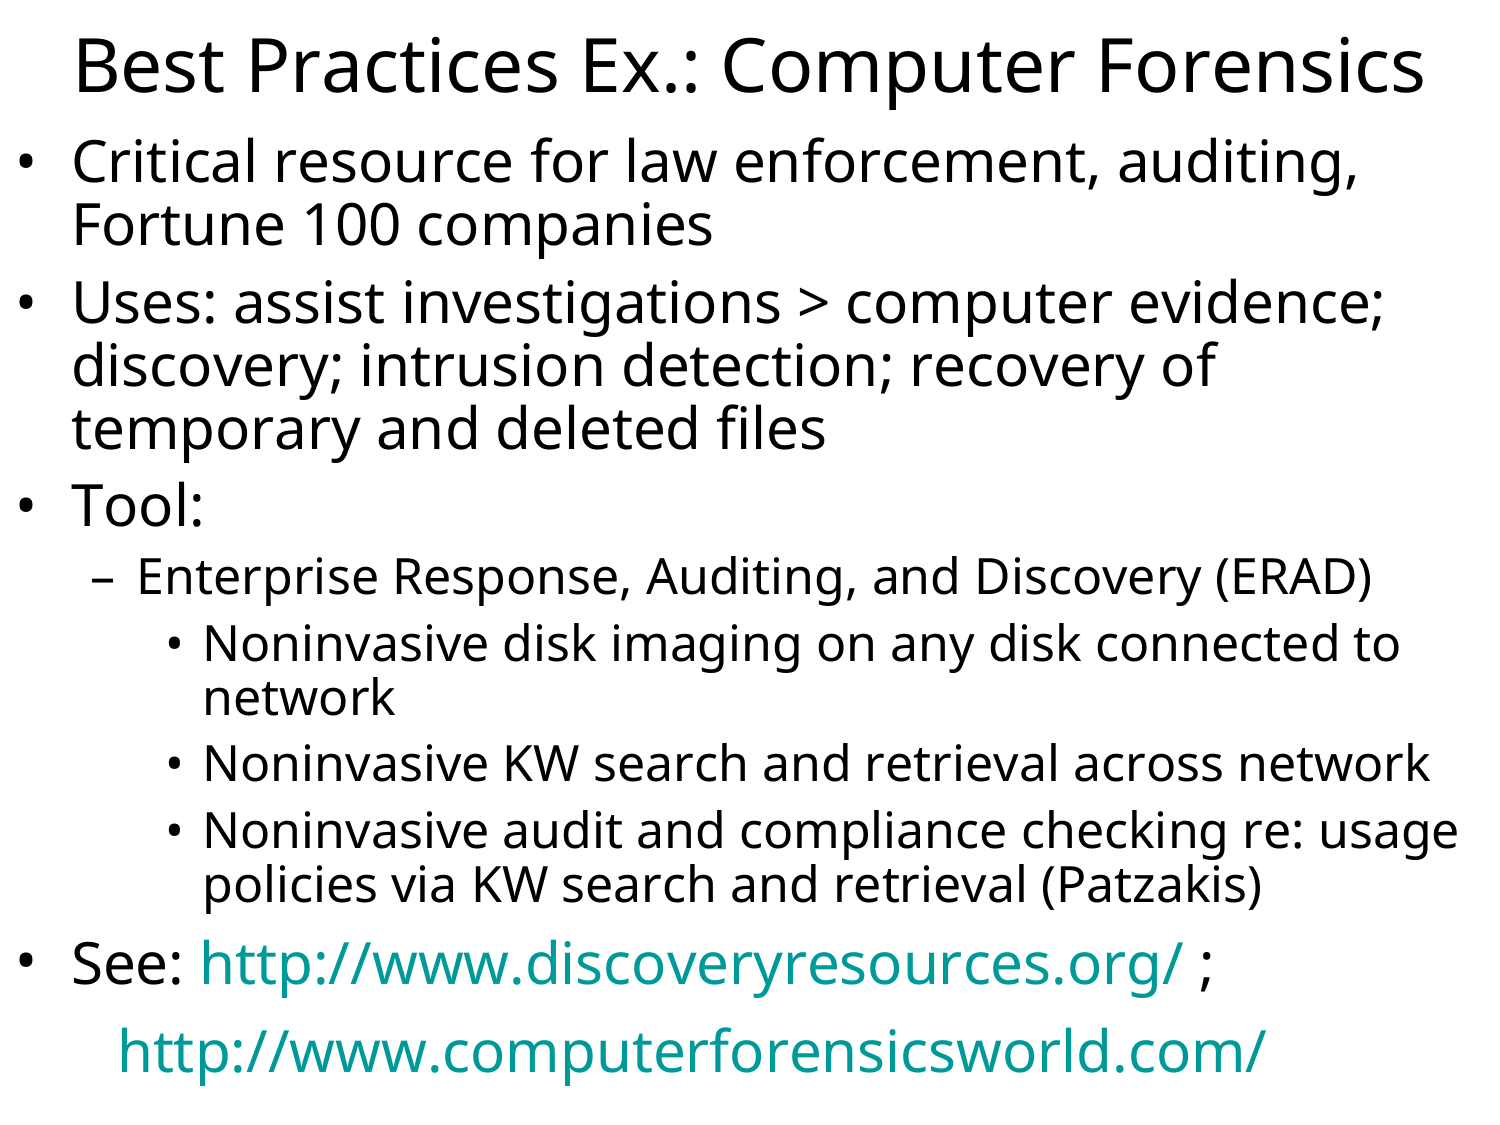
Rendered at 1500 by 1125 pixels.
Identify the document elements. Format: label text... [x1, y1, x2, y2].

list Critical resource for law enforcement, auditing, Fortune 100 companies Uses: assist investigations > computer evidence; discovery; intrusion detection; recovery of temporary and deleted files Tool: Enterprise Response, Auditing, and Discovery (ERAD) Noninvasive disk imaging on any disk connected to network Noninvasive KW search and retrieval across network Noninvasive audit and compliance checking re: usage policies via KW search and retrieval (Patzakis) See: http://www.discoveryresources.org/ ; http://www.computerforensicsworld.com/ [0, 124, 1500, 1125]
title Best Practices Ex.: Computer Forensics [0, 0, 1500, 124]
